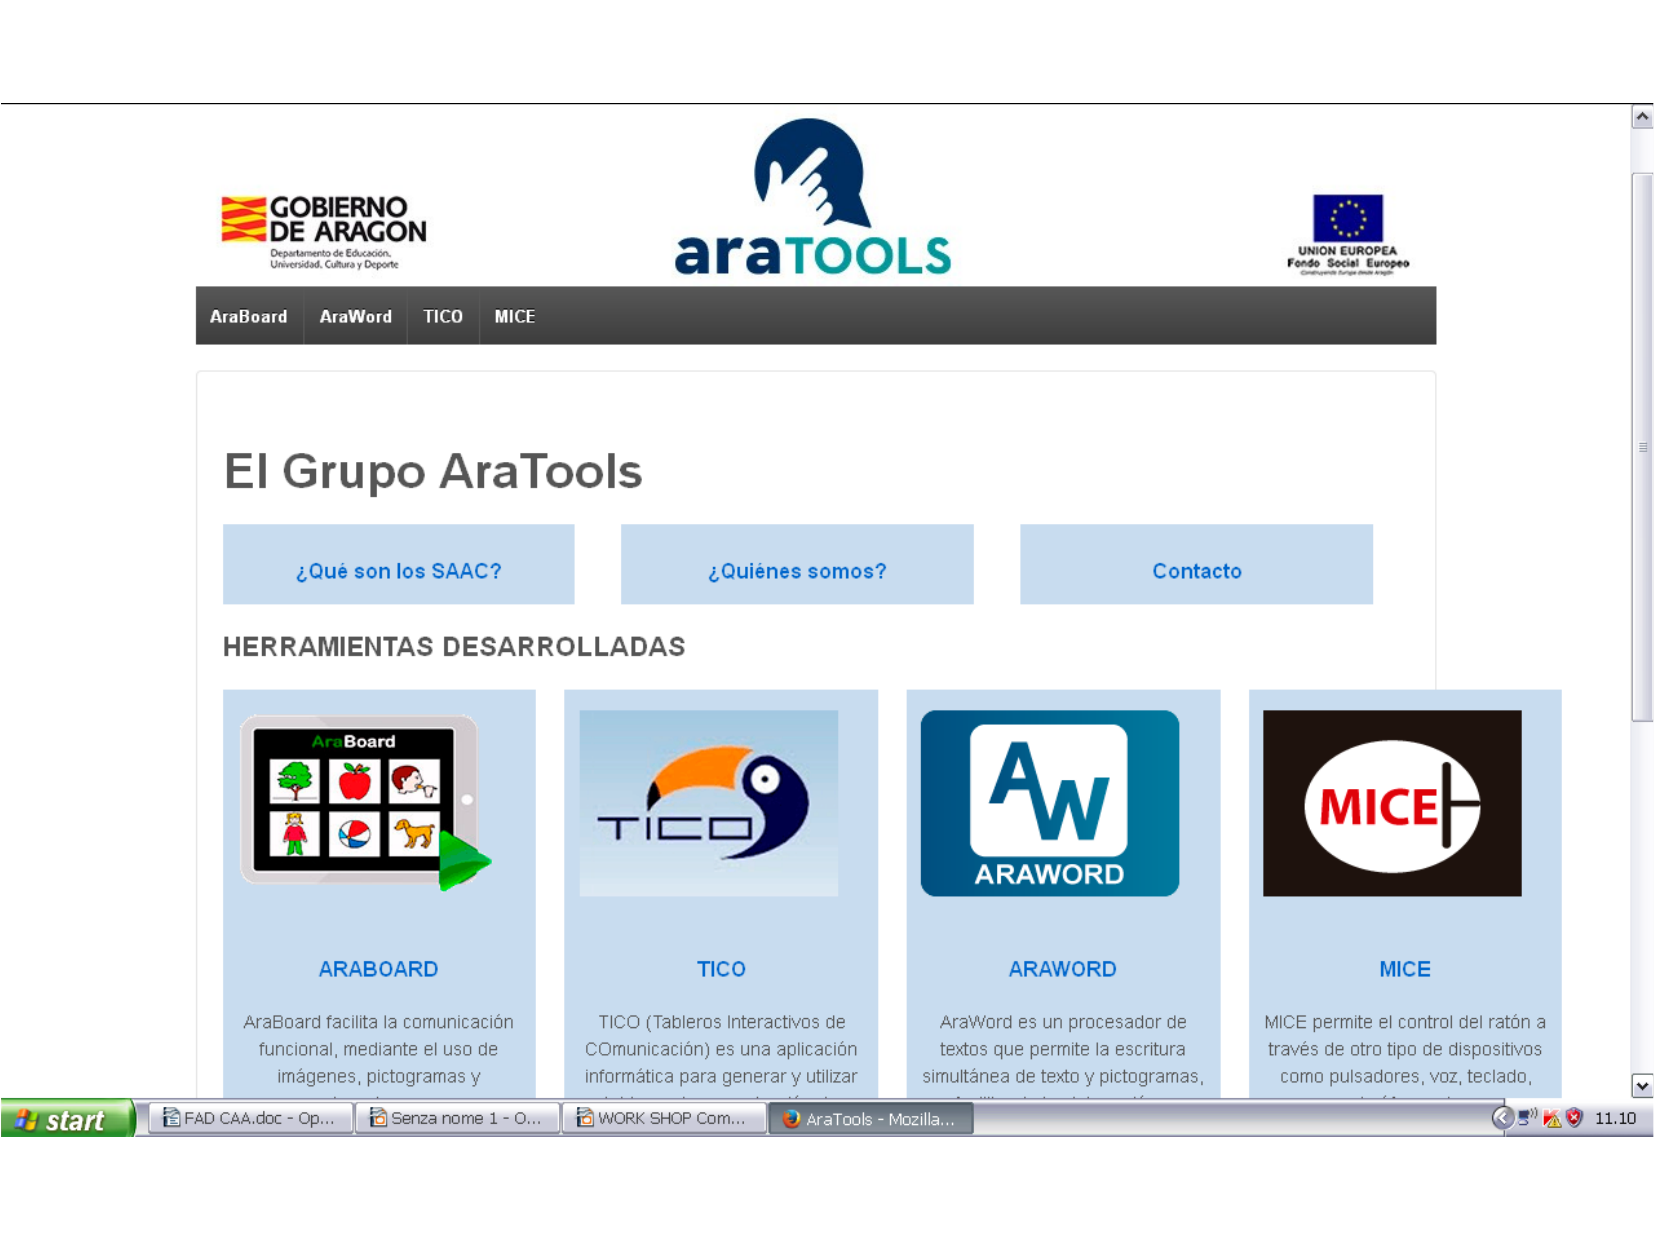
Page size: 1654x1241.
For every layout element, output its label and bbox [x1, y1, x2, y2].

picture [1, 103, 1654, 1137]
